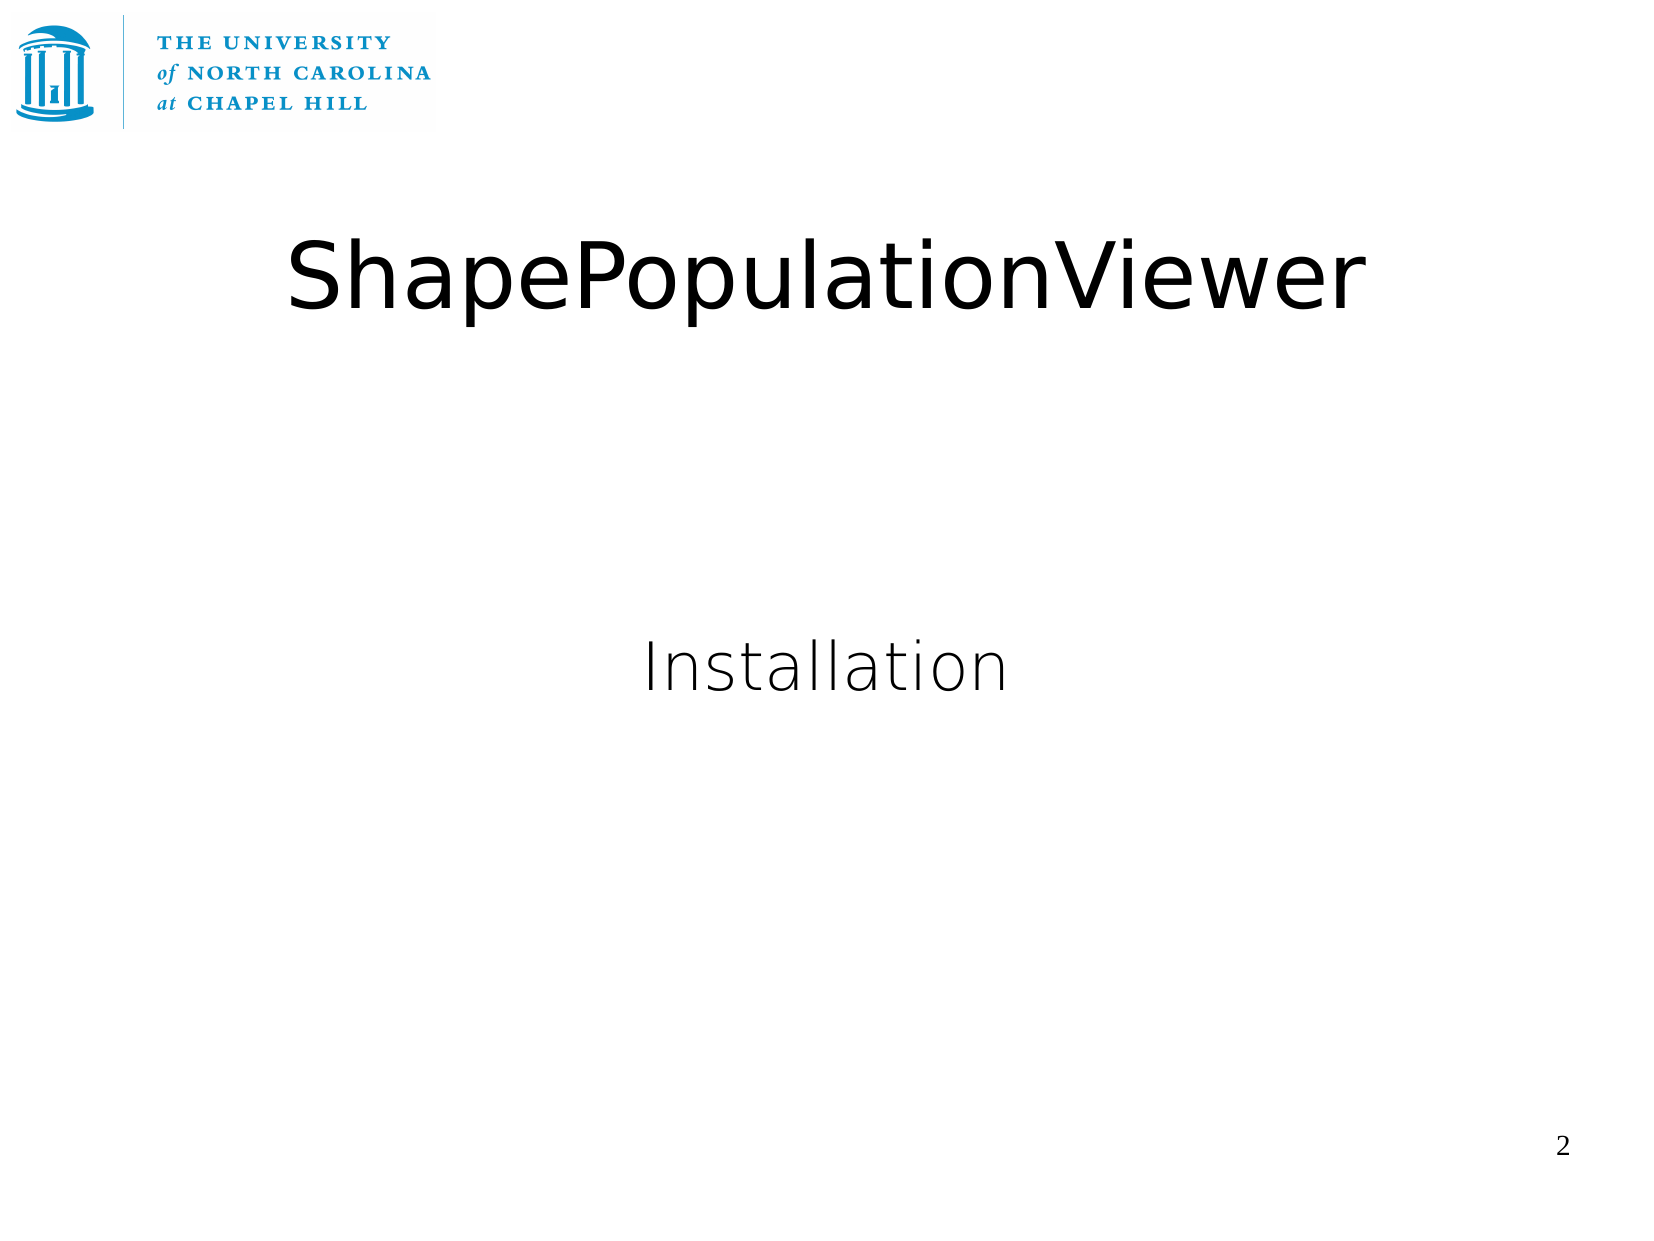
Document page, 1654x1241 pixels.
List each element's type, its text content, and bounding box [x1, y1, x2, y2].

picture [11, 12, 436, 132]
title ShapePopulationViewer [82, 173, 1571, 381]
subtitle Installation [82, 435, 1571, 901]
